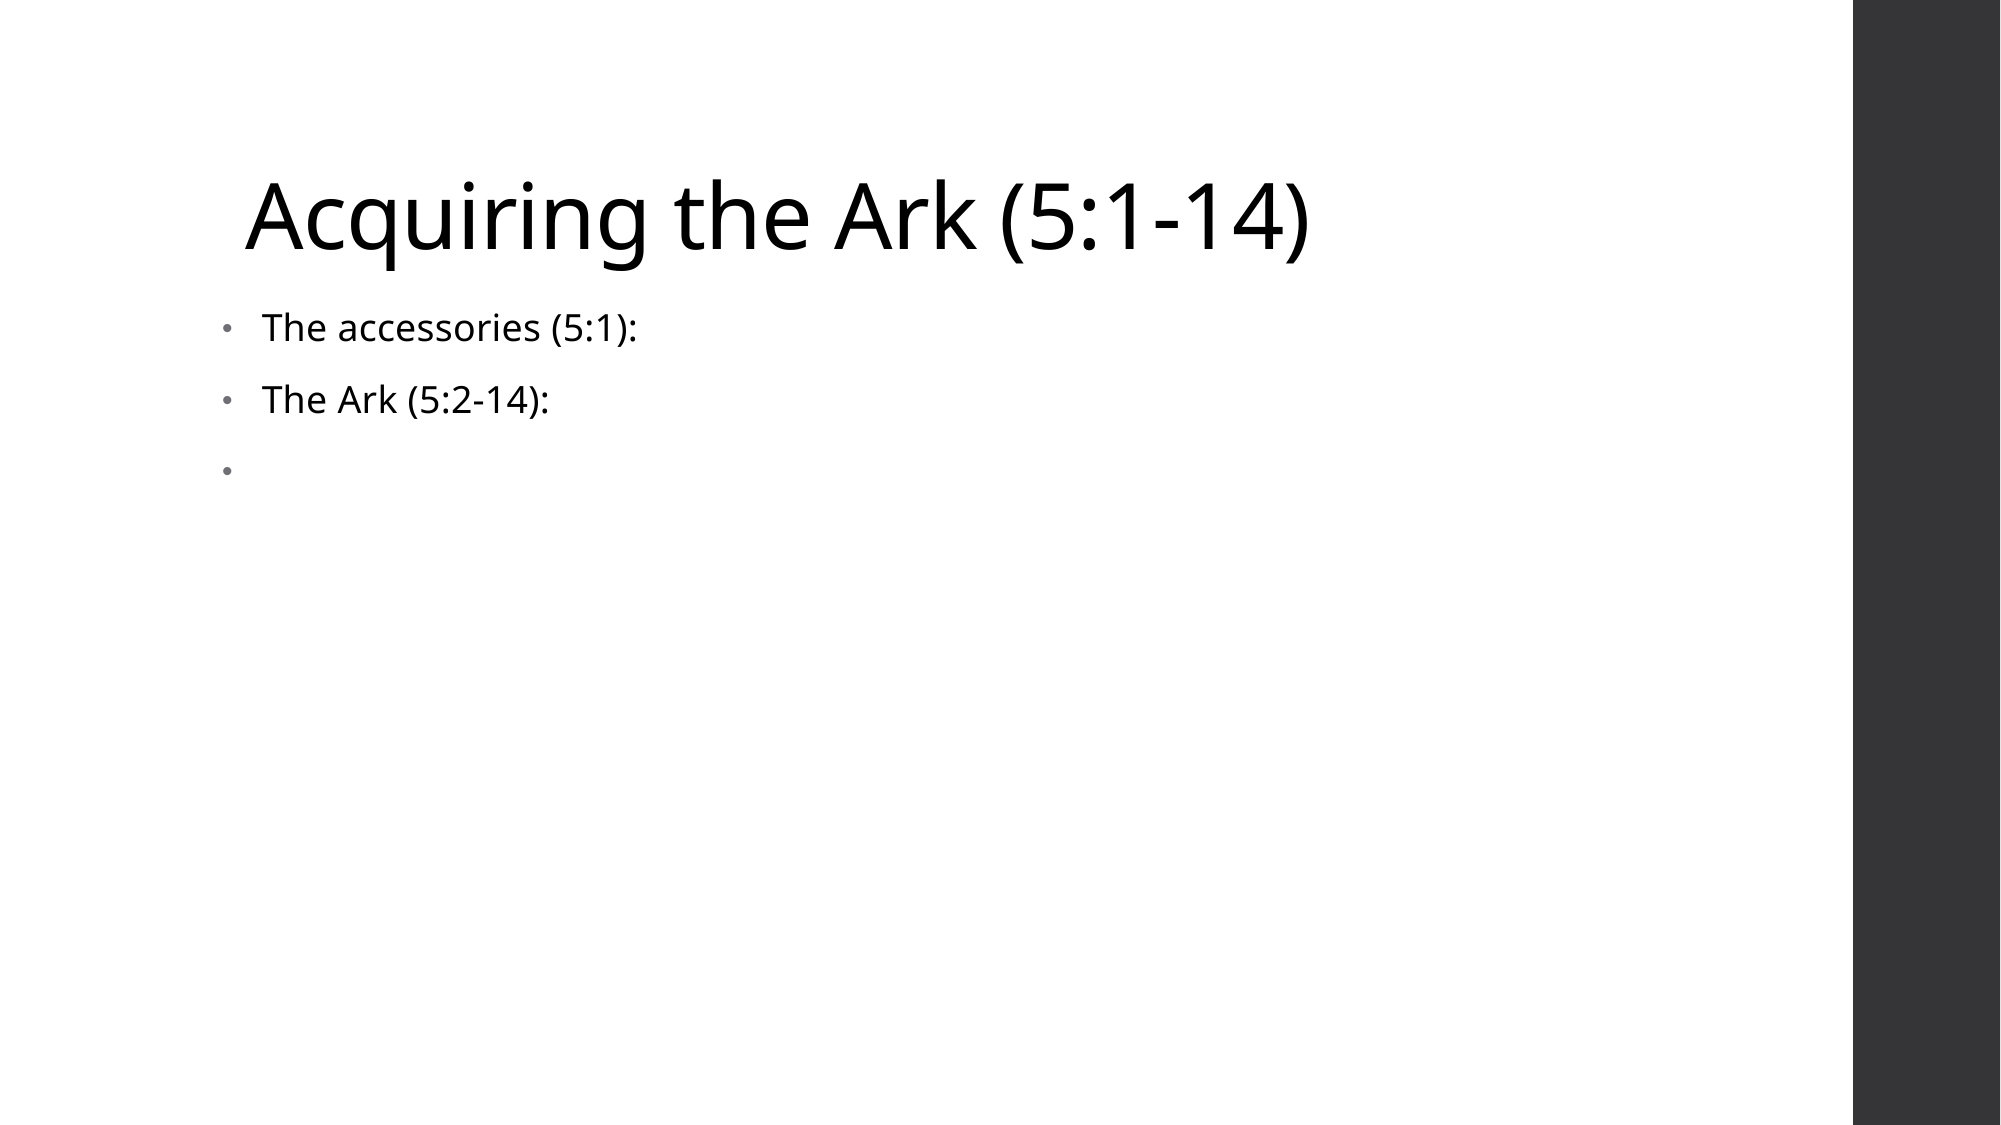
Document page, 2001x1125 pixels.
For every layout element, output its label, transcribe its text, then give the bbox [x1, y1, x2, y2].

list The accessories (5:1): The Ark (5:2-14): [206, 299, 1617, 1014]
title Acquiring the Ark (5:1-14) [206, 60, 1797, 278]
